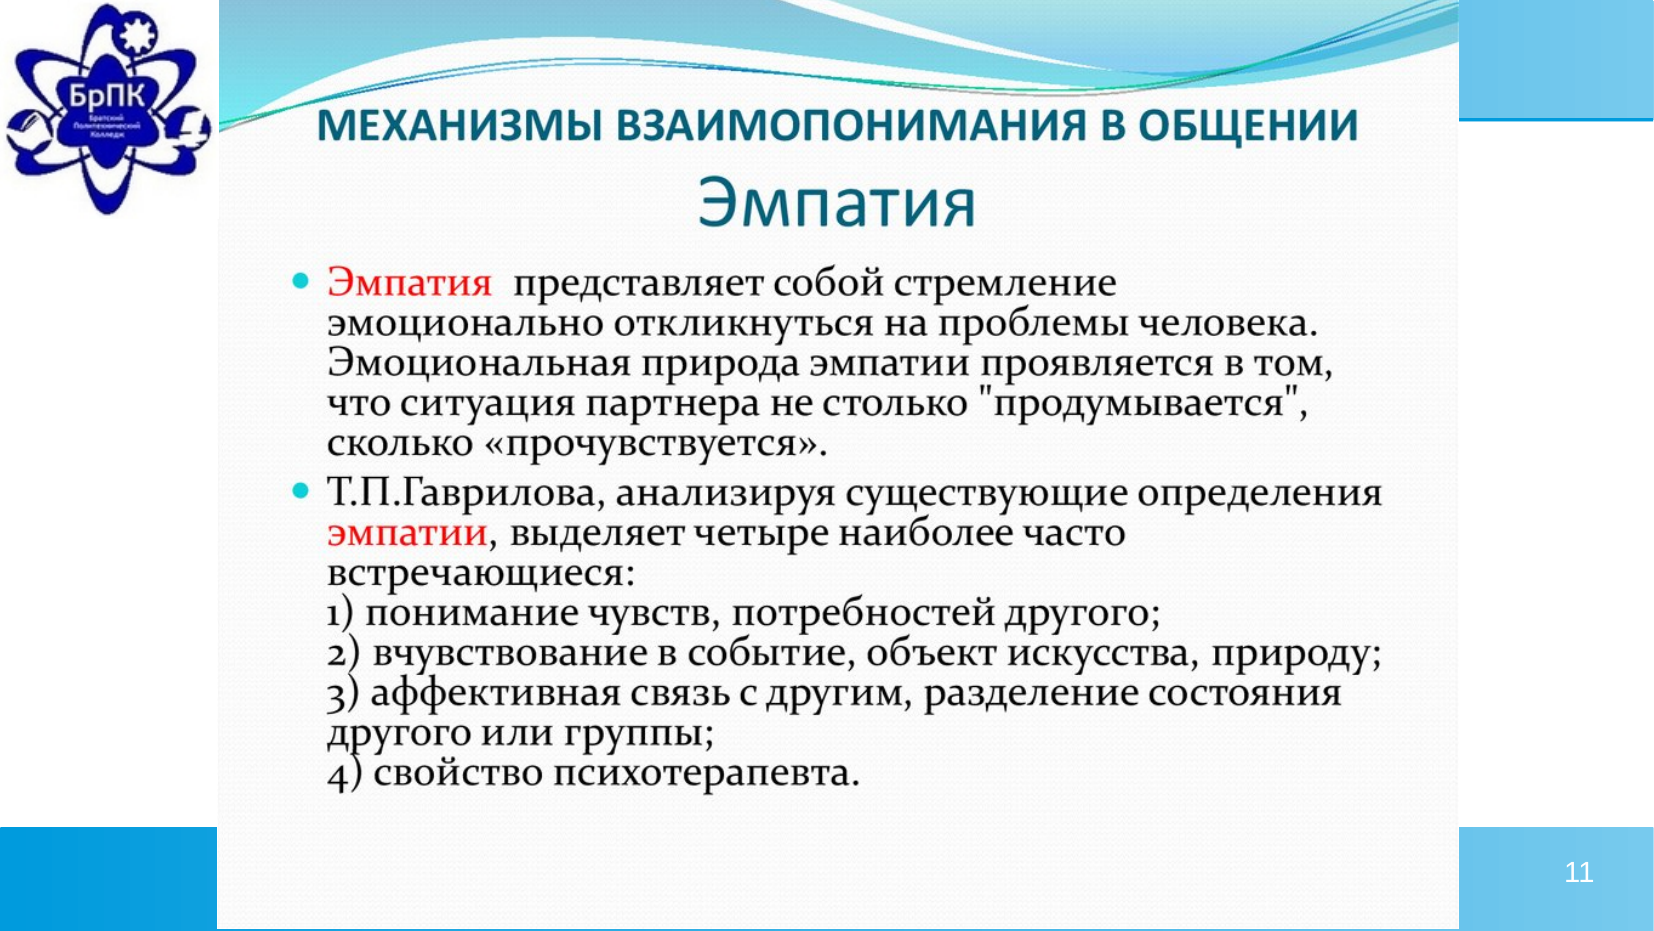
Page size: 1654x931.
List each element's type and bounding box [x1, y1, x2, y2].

picture [0, 0, 1459, 929]
